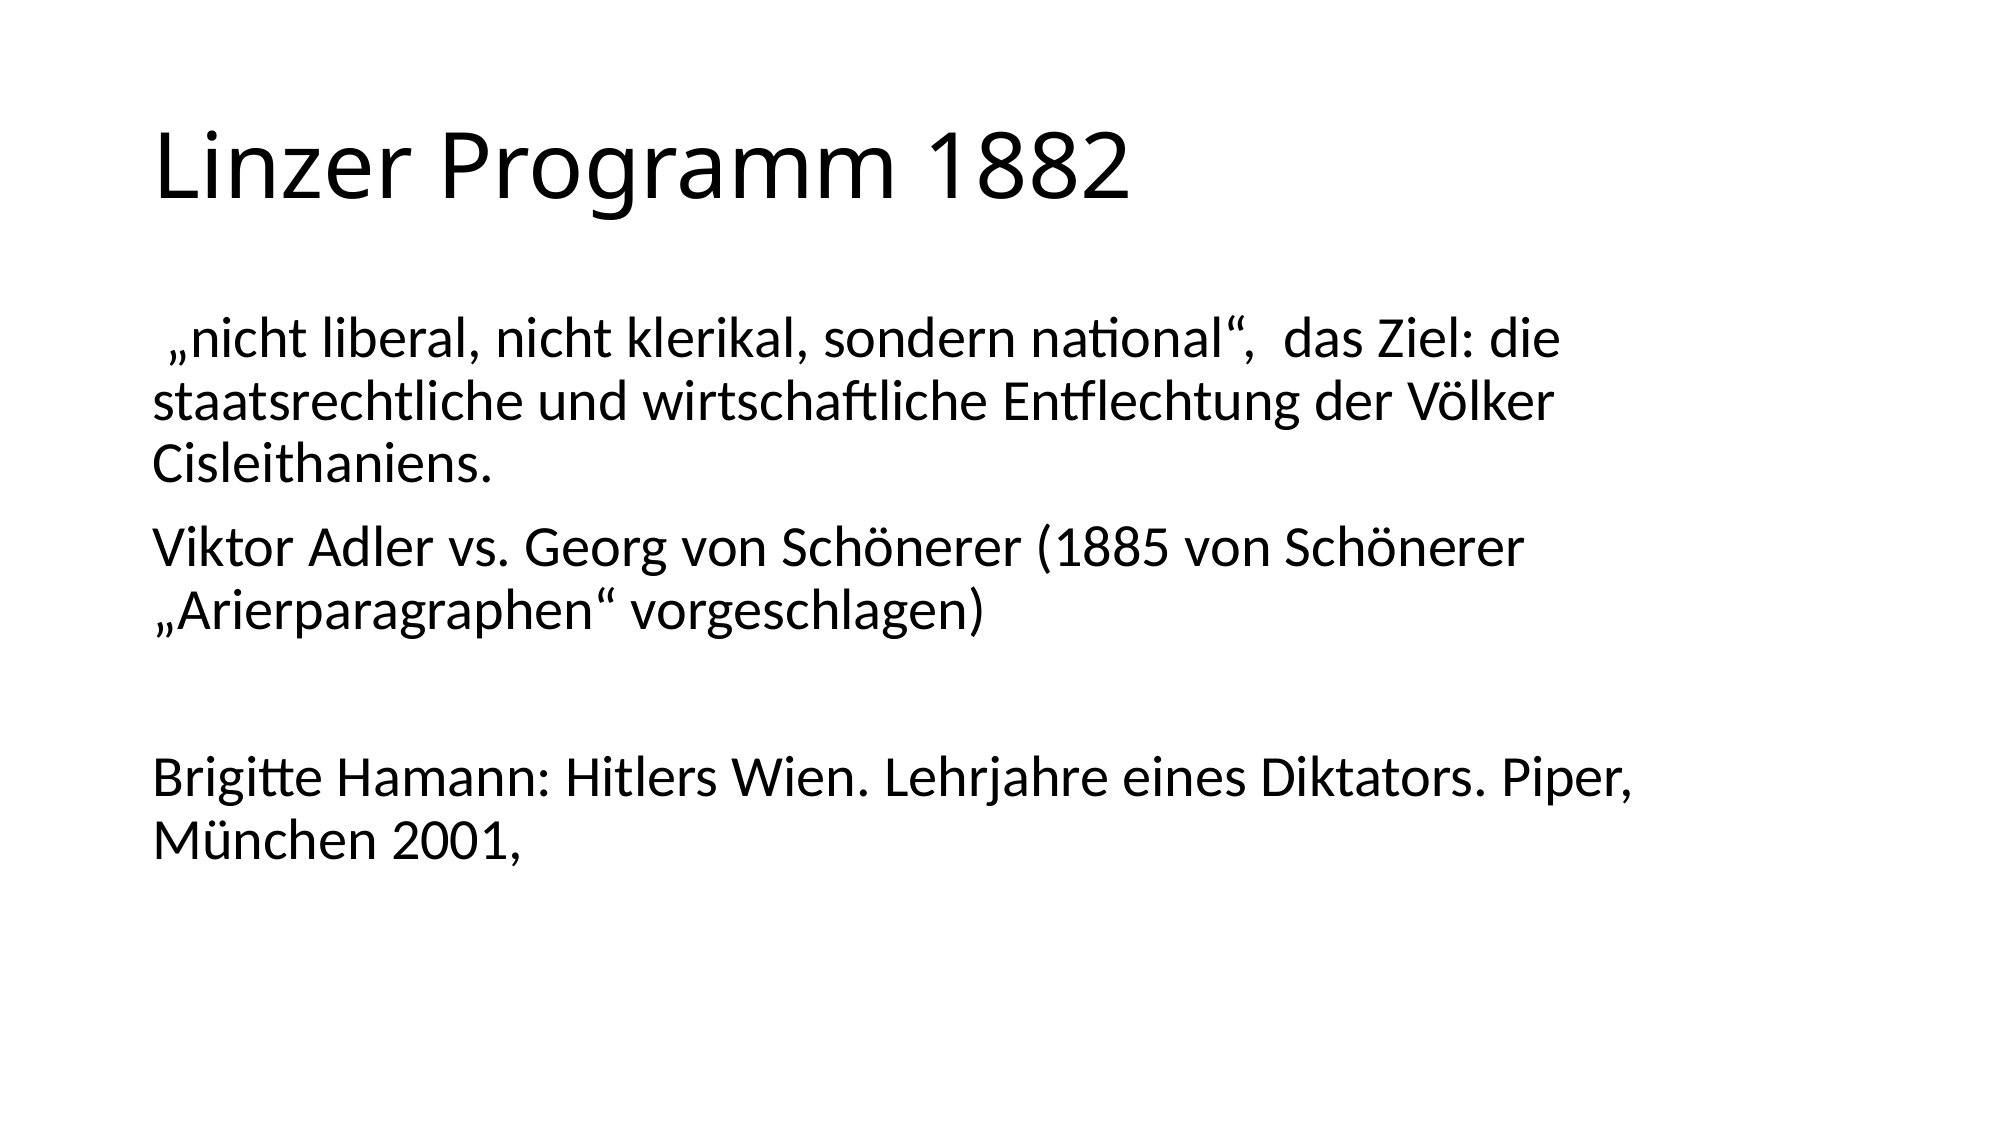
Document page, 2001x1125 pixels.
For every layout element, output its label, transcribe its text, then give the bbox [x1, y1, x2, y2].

list „nicht liberal, nicht klerikal, sondern national“, das Ziel: die staatsrechtliche und wirtschaftliche Entflechtung der Völker Cisleithaniens. Viktor Adler vs. Georg von Schönerer (1885 von Schönerer „Arierparagraphen“ vorgeschlagen) Brigitte Hamann: Hitlers Wien. Lehrjahre eines Diktators. Piper, München 2001, [137, 299, 1863, 1014]
title Linzer Programm 1882 [137, 59, 1863, 278]
